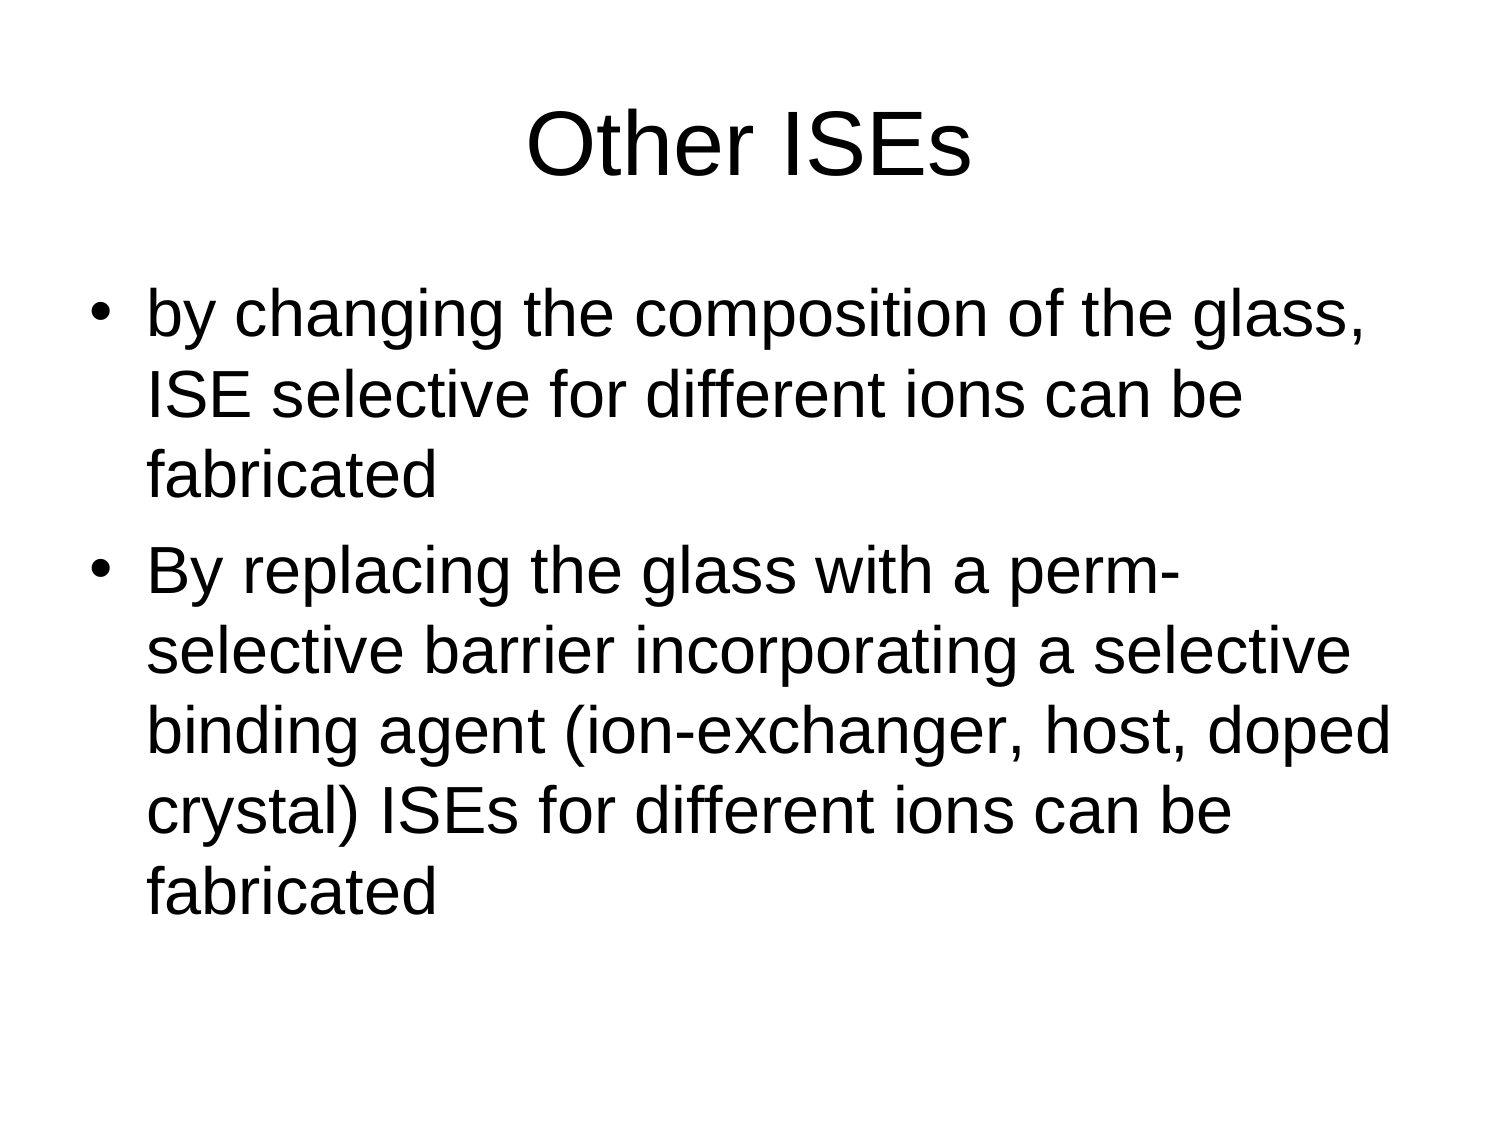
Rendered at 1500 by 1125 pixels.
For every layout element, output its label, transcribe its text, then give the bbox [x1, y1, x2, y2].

list by changing the composition of the glass, ISE selective for different ions can be fabricated By replacing the glass with a perm-selective barrier incorporating a selective binding agent (ion-exchanger, host, doped crystal) ISEs for different ions can be fabricated [75, 262, 1426, 1006]
title Other ISEs [75, 45, 1426, 233]
